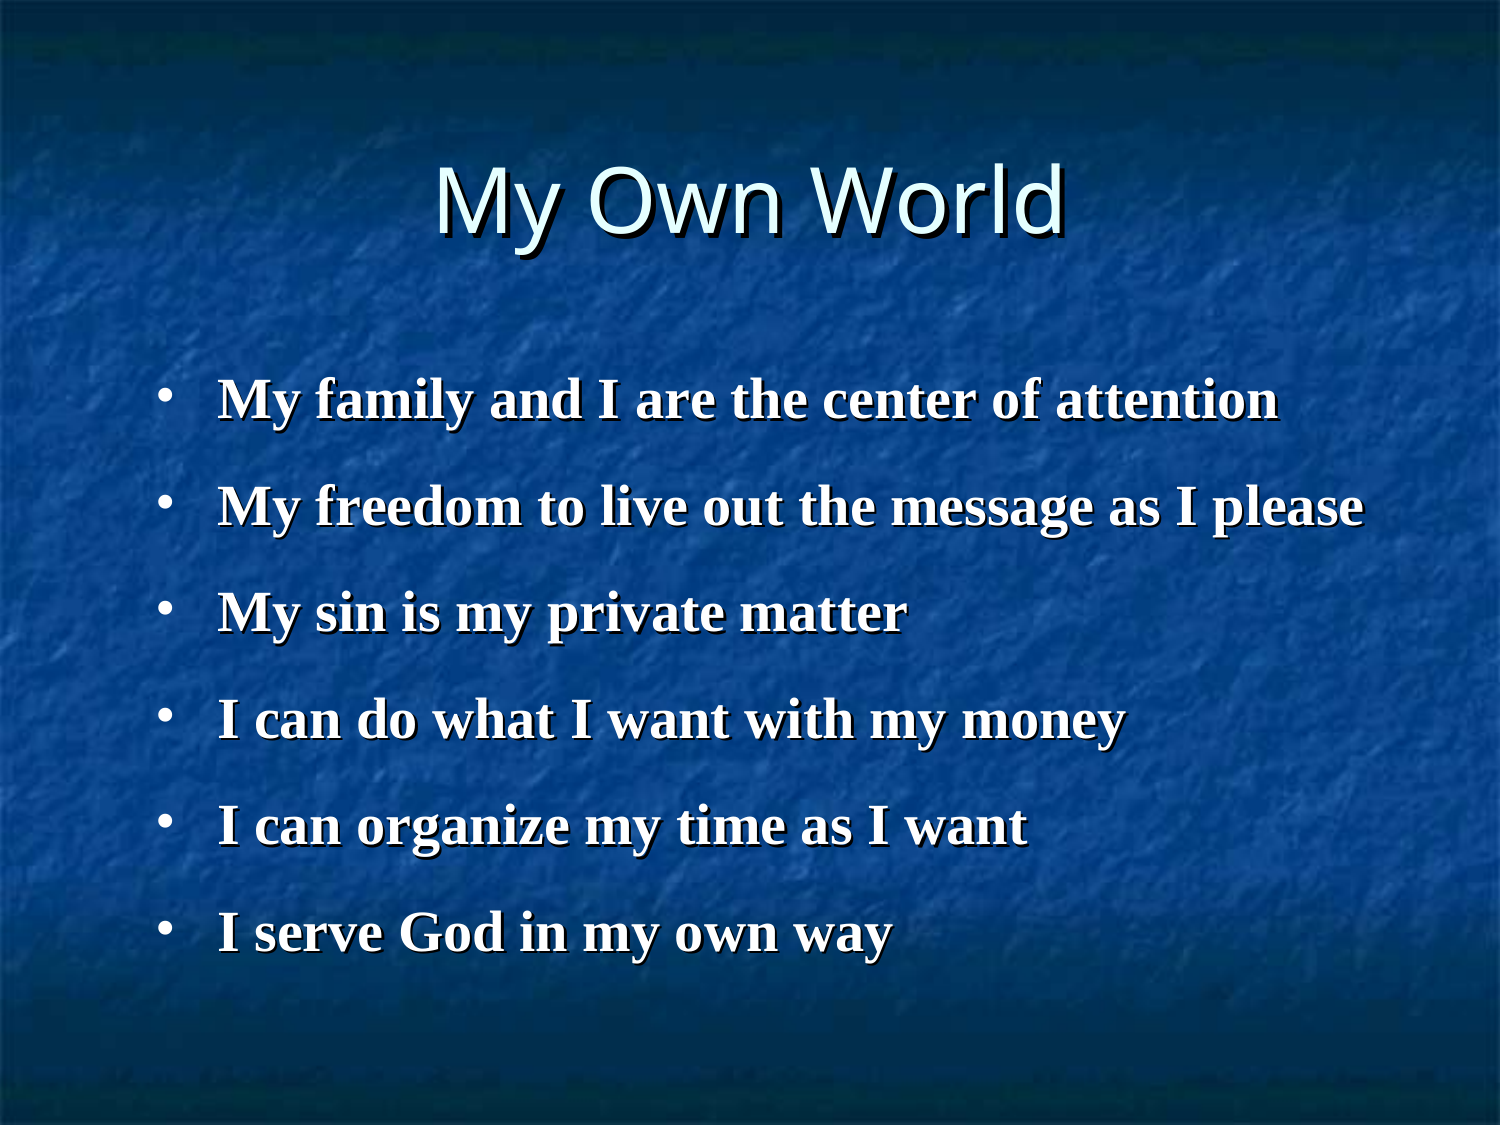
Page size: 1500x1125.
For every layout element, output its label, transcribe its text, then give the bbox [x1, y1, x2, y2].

text_box My family and I are the center of attention My freedom to live out the message as I please My sin is my private matter I can do what I want with my money I can organize my time as I want I serve God in my own way [140, 352, 1447, 971]
picture [0, 0, 1500, 1125]
title My Own World [75, 134, 1426, 260]
